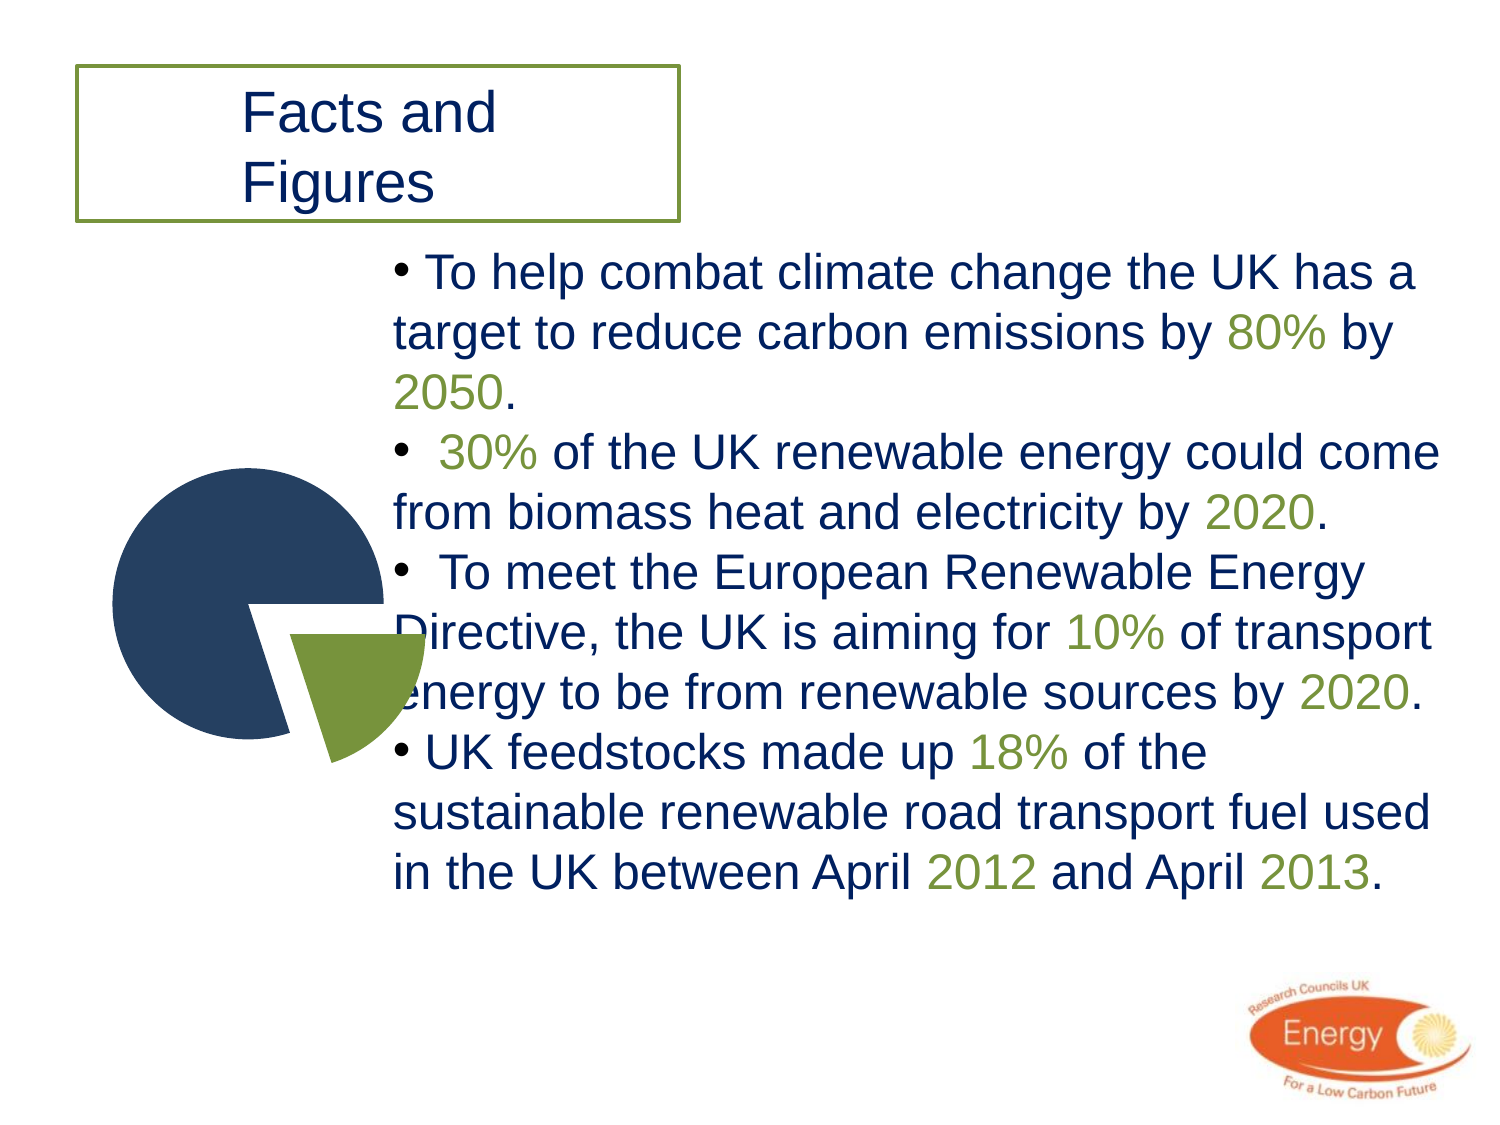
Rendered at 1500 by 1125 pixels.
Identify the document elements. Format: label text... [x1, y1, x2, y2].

text_box Facts and Figures [76, 66, 680, 162]
text_box To help combat climate change the UK has a target to reduce carbon emissions by 80% by 2050. 30% of the UK renewable energy could come from biomass heat and electricity by 2020. To meet the European Renewable Energy Directive, the UK is aiming for 10% of transport energy to be from renewable sources by 2020. UK feedstocks made up 18% of the sustainable renewable road transport fuel used in the UK between April 2012 and April 2013. [378, 232, 1471, 907]
chart [0, 408, 497, 799]
